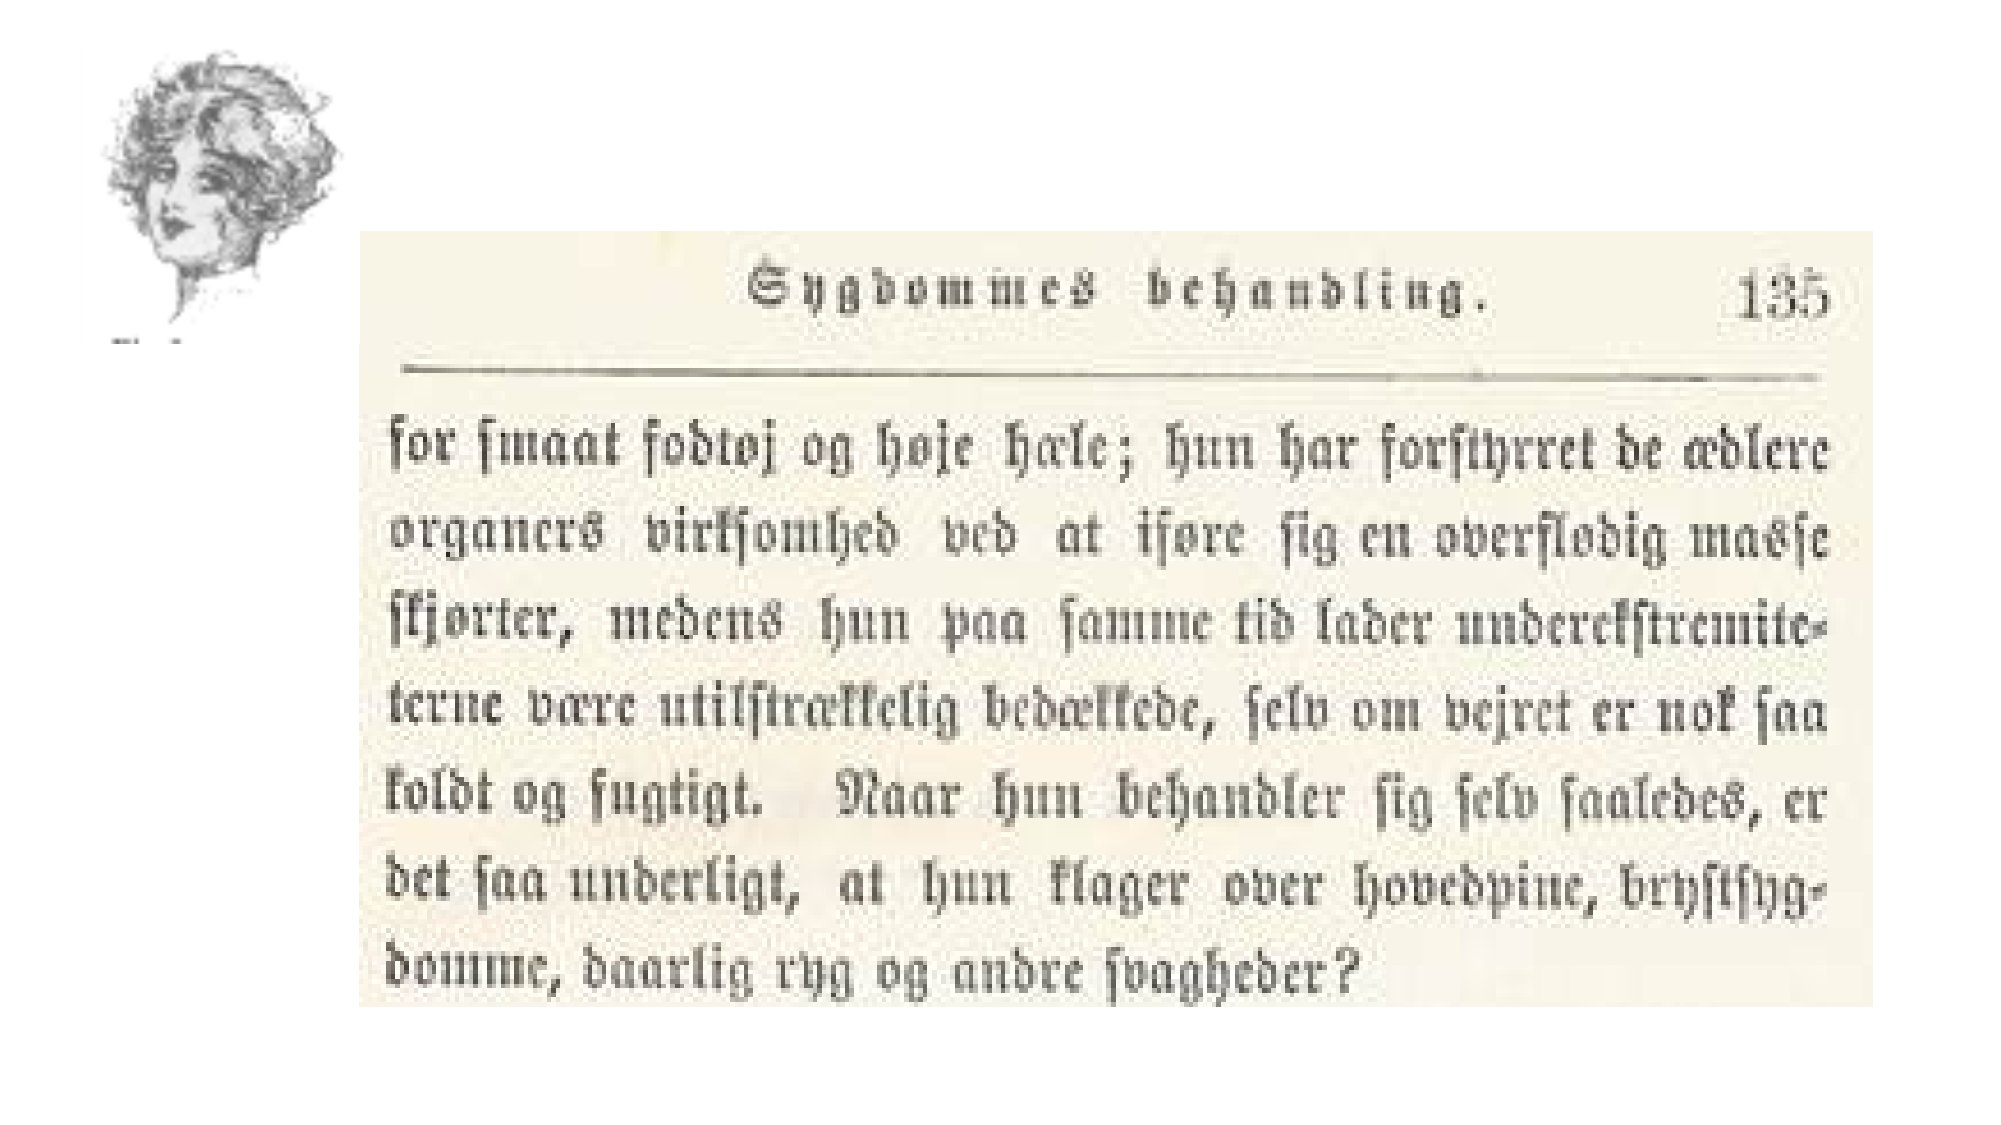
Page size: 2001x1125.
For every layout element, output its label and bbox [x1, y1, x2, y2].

picture [79, 44, 1873, 1007]
